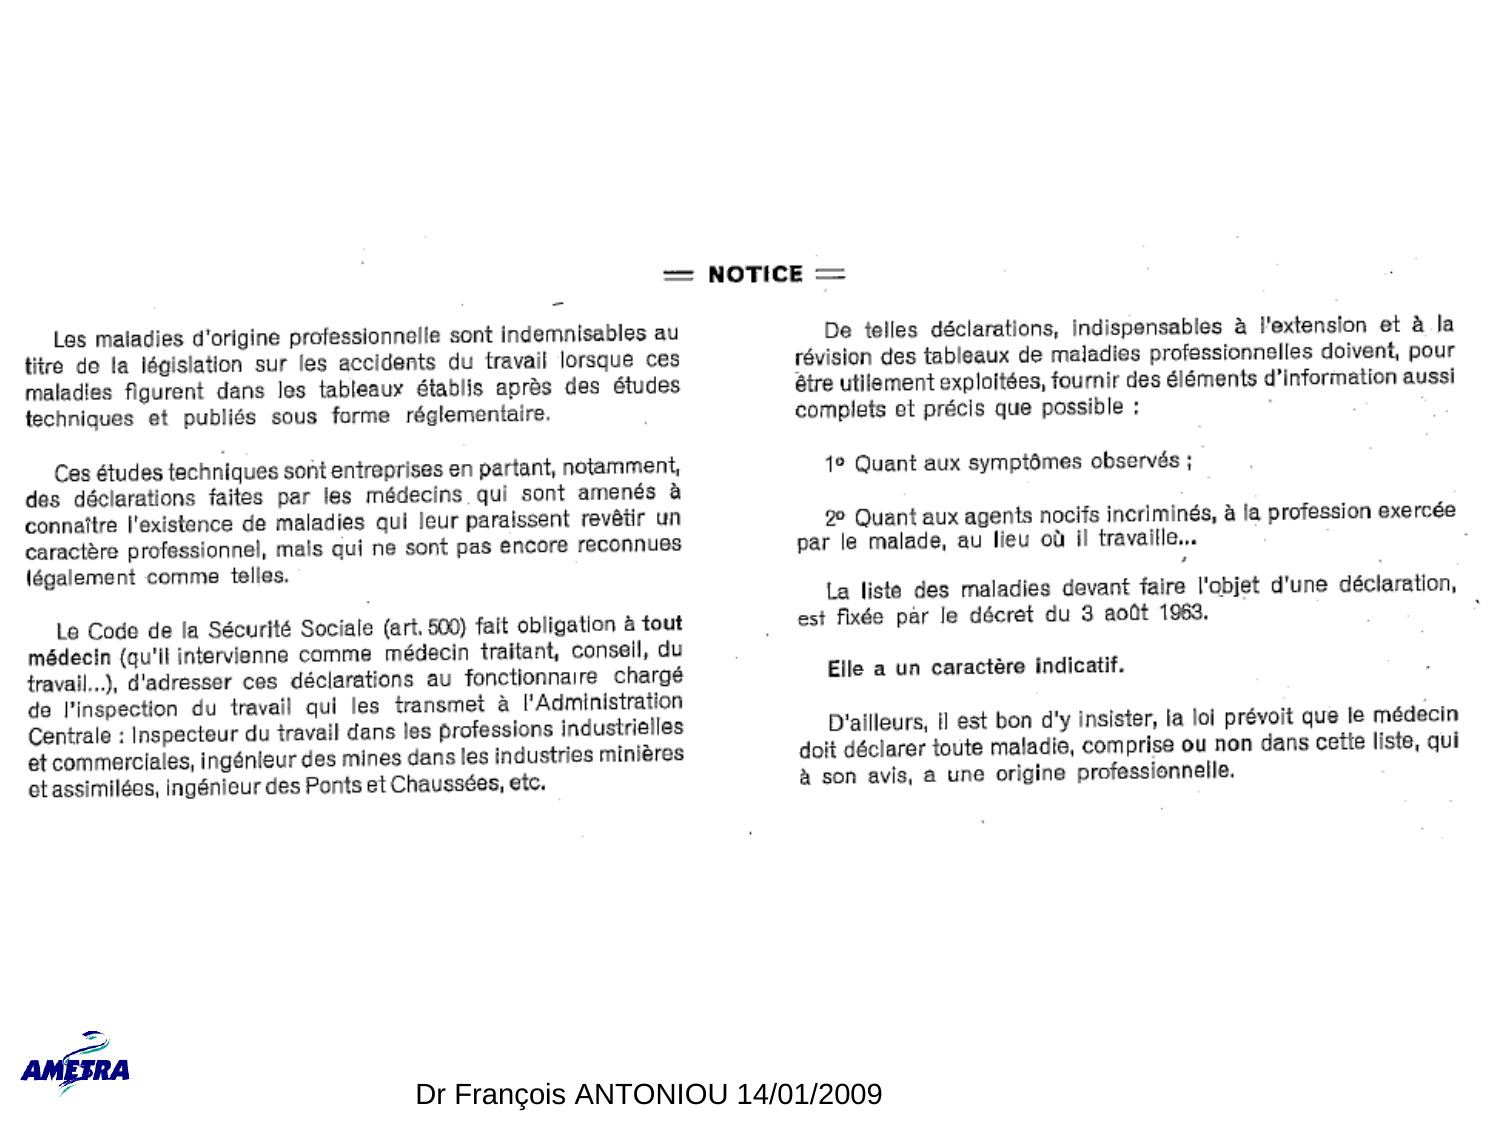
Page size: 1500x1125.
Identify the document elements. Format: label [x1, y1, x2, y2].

picture [5, 231, 1483, 841]
picture [0, 1007, 154, 1125]
